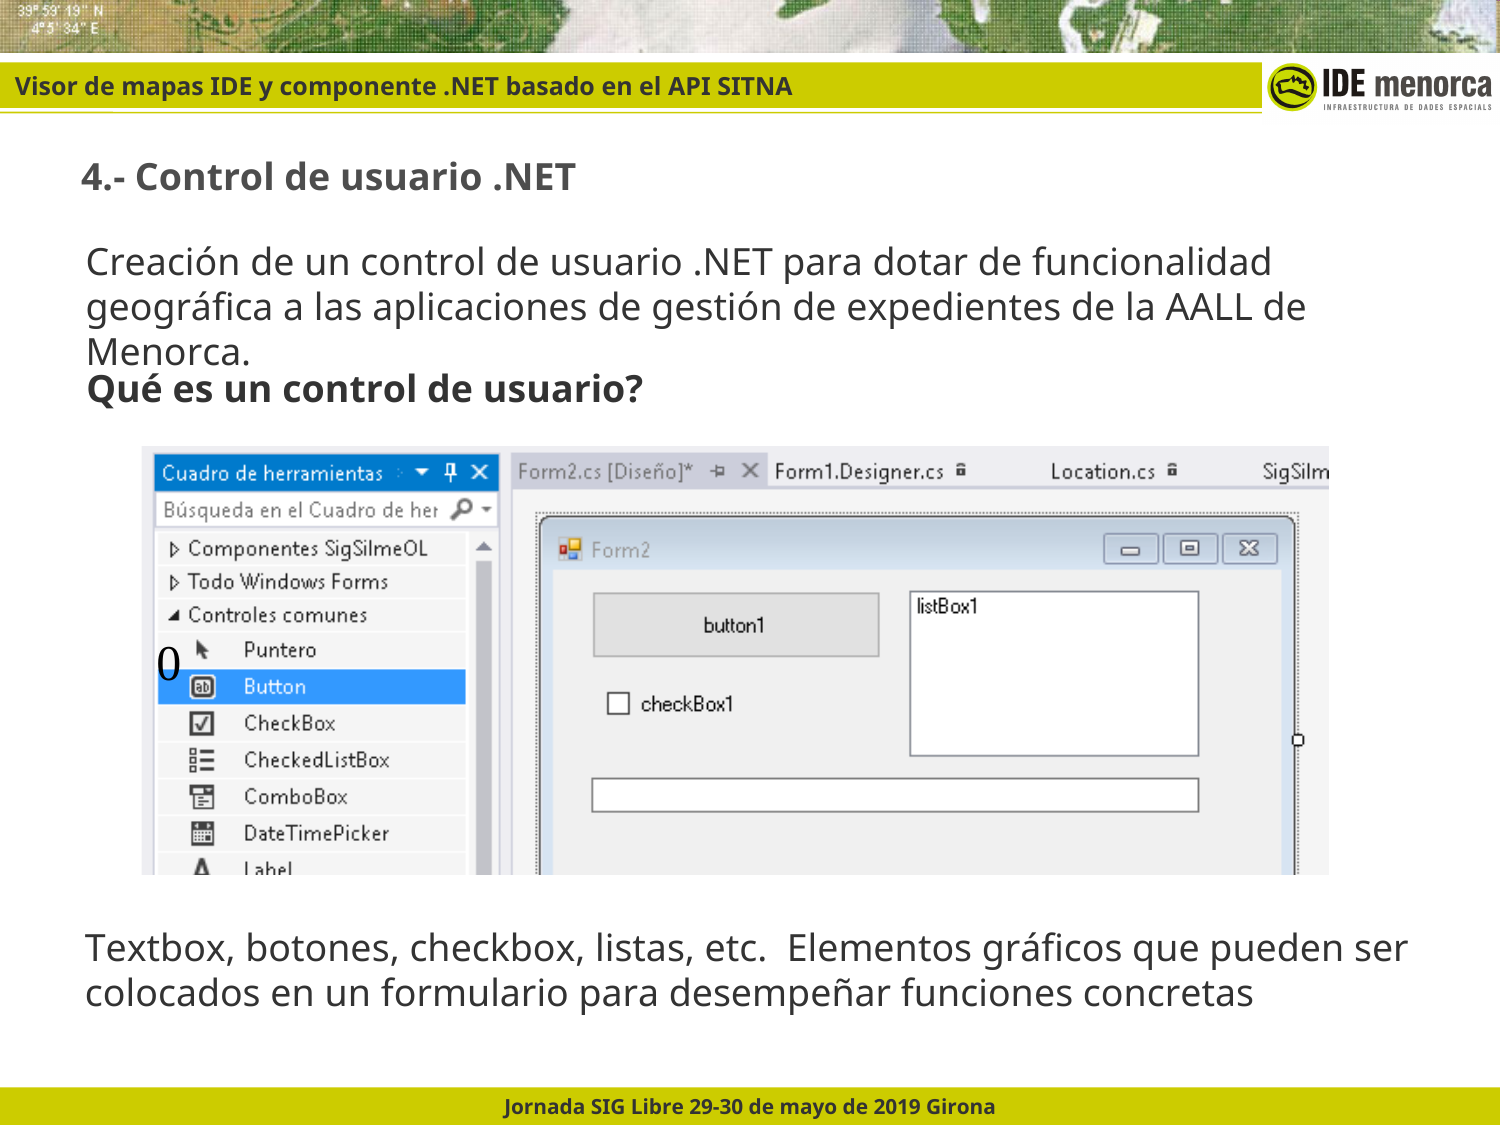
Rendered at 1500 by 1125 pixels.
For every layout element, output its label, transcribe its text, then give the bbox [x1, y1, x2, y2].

text_box Qué es un control de usuario? [71, 357, 1442, 419]
picture [0, 0, 1500, 126]
text_box Jornada SIG Libre 29-30 de mayo de 2019 Girona [0, 1087, 1500, 1125]
text_box 4.- Control de usuario .NET [66, 145, 1420, 206]
text_box Creación de un control de usuario .NET para dotar de funcionalidad geográfica a las aplicaciones de gestión de expedientes de la AALL de Menorca. [70, 230, 1442, 381]
text_box Textbox, botones, checkbox, listas, etc. Elementos gráficos que pueden ser colocados en un formulario para desempeñar funciones concretas [70, 916, 1441, 1022]
text_box Visor de mapas IDE y componente .NET basado en el API SITNA [0, 62, 1262, 108]
picture [141, 446, 1329, 875]
